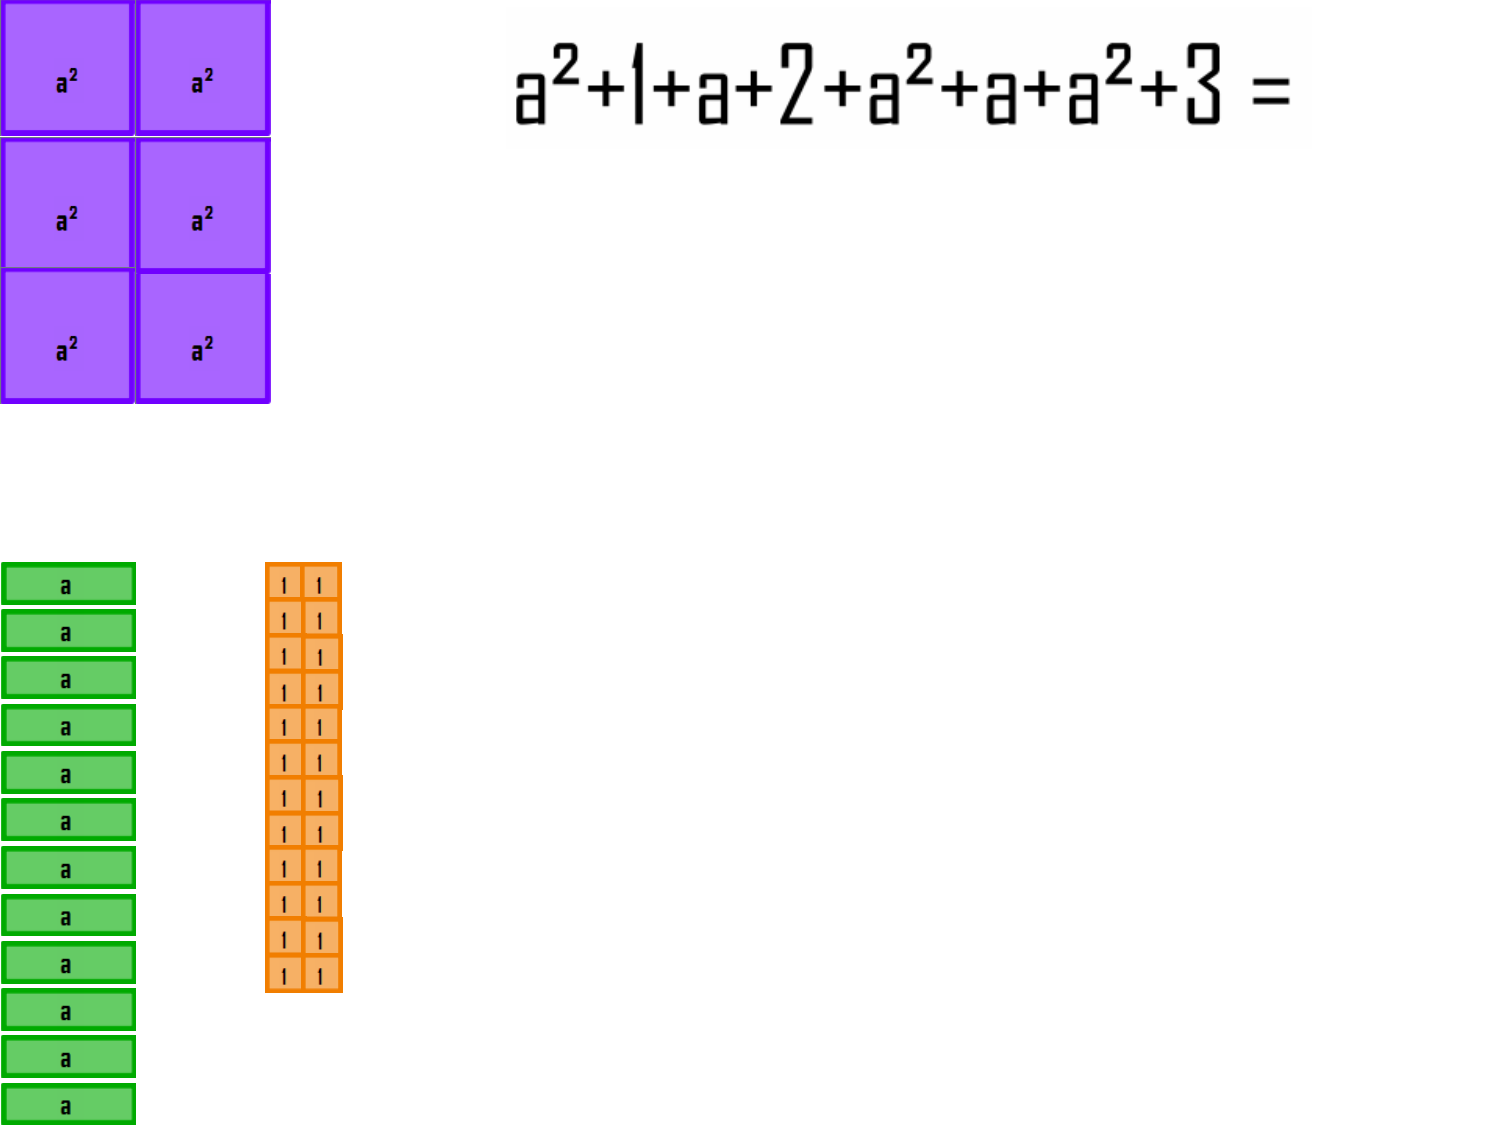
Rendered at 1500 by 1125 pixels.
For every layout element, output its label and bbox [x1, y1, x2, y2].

picture [0, 751, 136, 794]
picture [0, 0, 271, 136]
picture [0, 562, 136, 605]
picture [0, 894, 136, 936]
picture [490, 0, 1312, 160]
picture [0, 609, 136, 652]
picture [0, 846, 136, 889]
picture [0, 137, 271, 404]
picture [0, 1035, 136, 1078]
picture [0, 1083, 136, 1125]
picture [0, 656, 136, 699]
picture [0, 988, 136, 1031]
picture [0, 941, 136, 984]
picture [0, 704, 136, 747]
picture [265, 562, 343, 993]
picture [0, 798, 136, 841]
